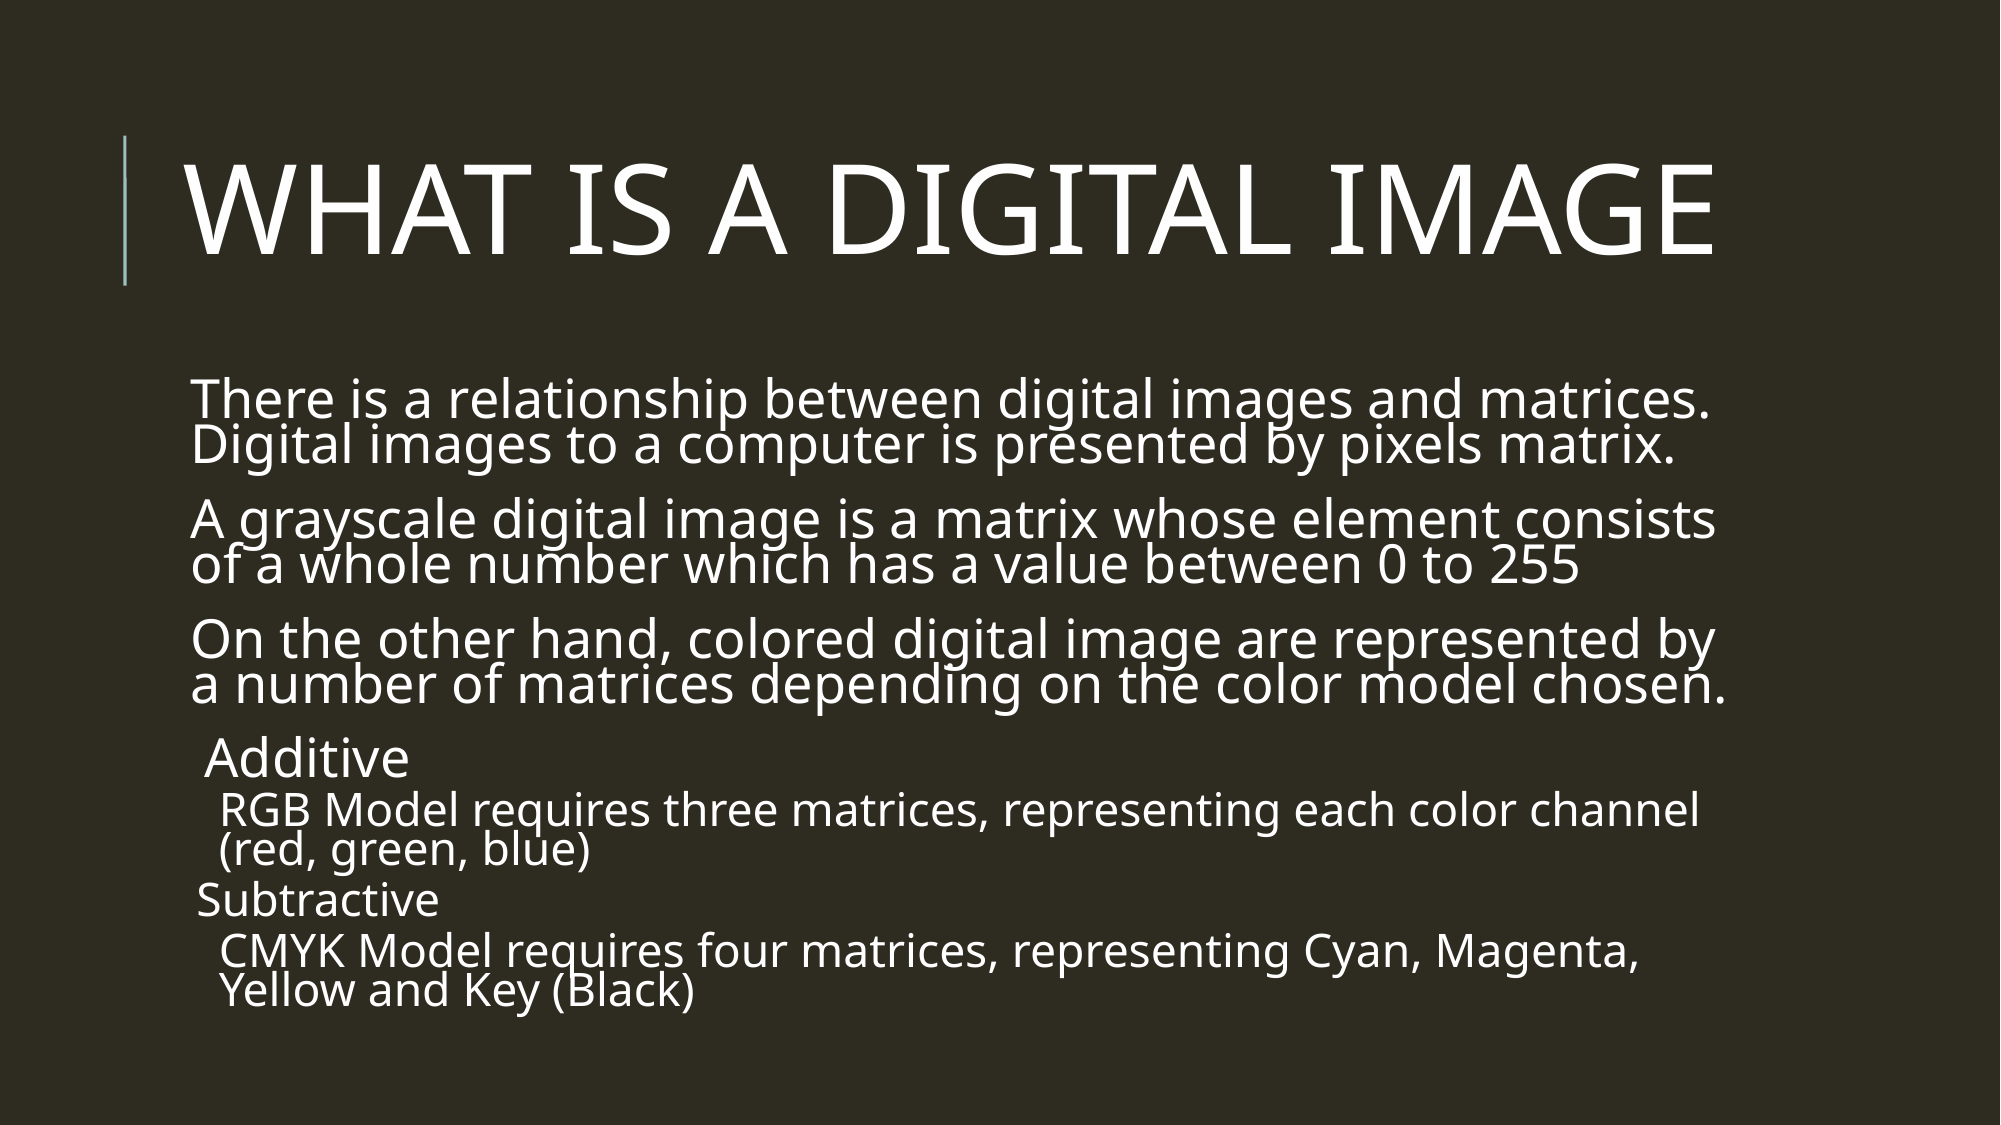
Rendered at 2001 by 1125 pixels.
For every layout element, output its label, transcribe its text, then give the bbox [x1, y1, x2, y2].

list There is a relationship between digital images and matrices. Digital images to a computer is presented by pixels matrix. A grayscale digital image is a matrix whose element consists of a whole number which has a value between 0 to 255 On the other hand, colored digital image are represented by a number of matrices depending on the color model chosen. Additive RGB Model requires three matrices, representing each color channel (red, green, blue) Subtractive CMYK Model requires four matrices, representing Cyan, Magenta, Yellow and Key (Black) [168, 375, 1763, 1035]
title WHAT IS A DIGITAL IMAGE [168, 96, 1763, 342]
